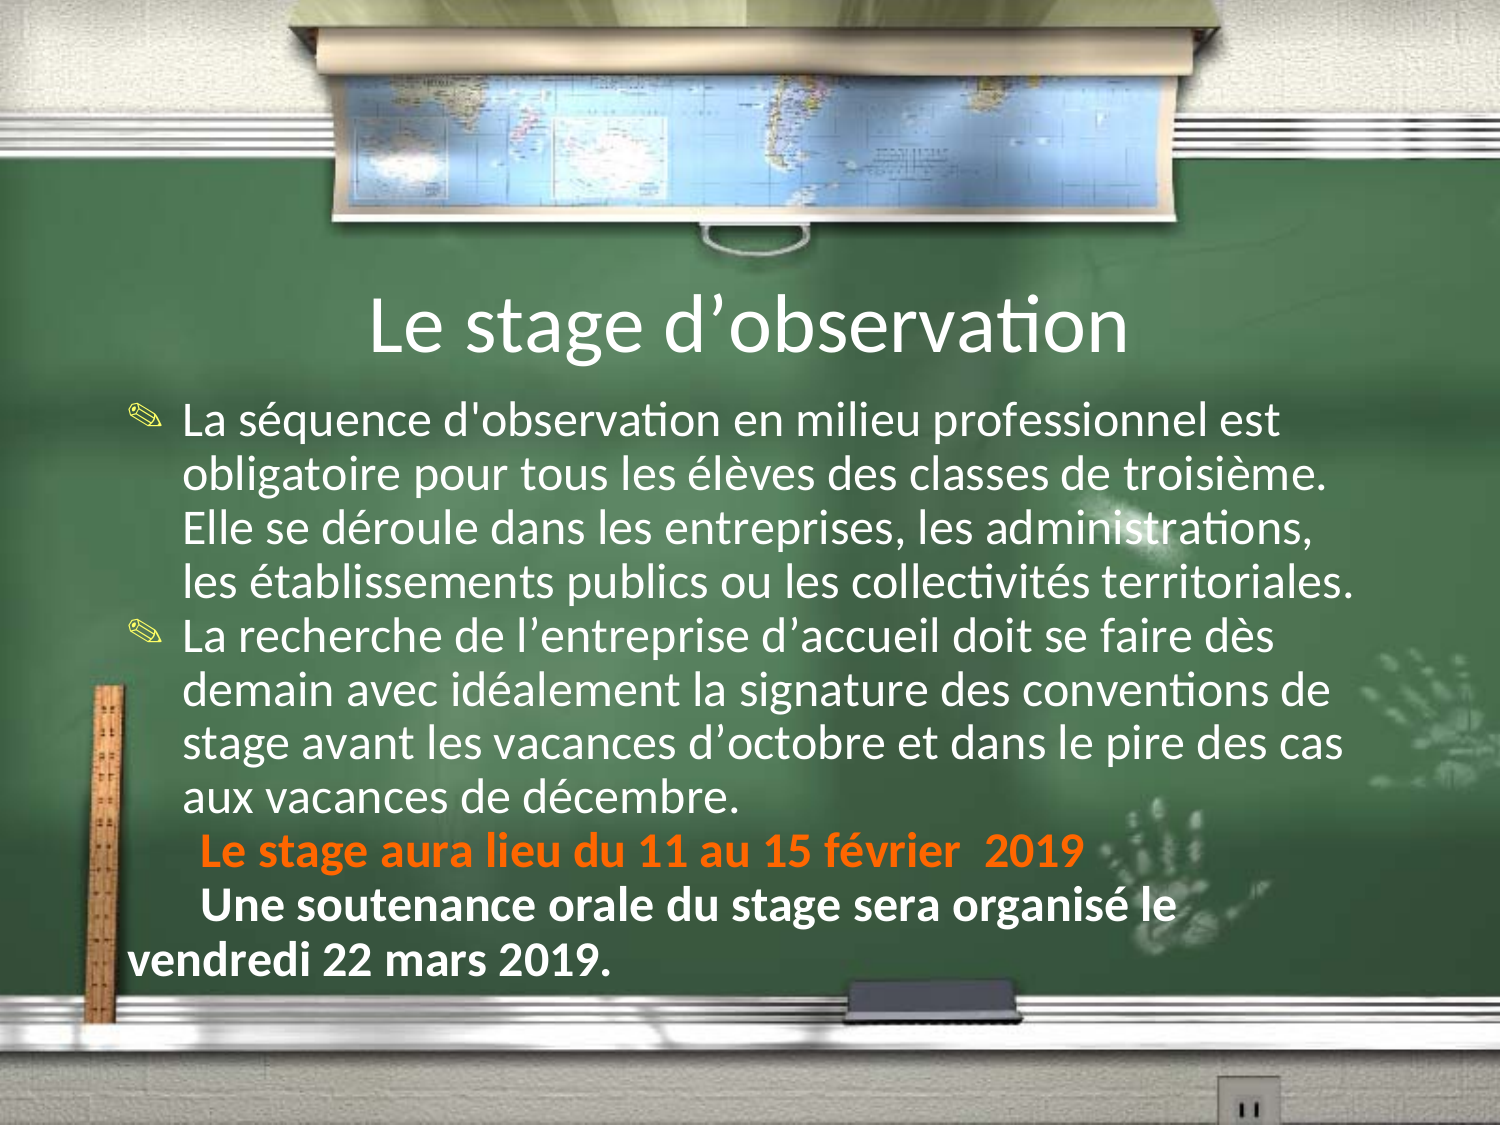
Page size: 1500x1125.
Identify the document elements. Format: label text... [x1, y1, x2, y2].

text_box La séquence d'observation en milieu professionnel est obligatoire pour tous les élèves des classes de troisième. Elle se déroule dans les entreprises, les administrations, les établissements publics ou les collectivités territoriales. La recherche de l’entreprise d’accueil doit se faire dès demain avec idéalement la signature des conventions de stage avant les vacances d’octobre et dans le pire des cas aux vacances de décembre. Le stage aura lieu du 11 au 15 février 2019 Une soutenance orale du stage sera organisé le vendredi 22 mars 2019. [112, 385, 1388, 961]
text_box Le stage d’observation [112, 224, 1388, 385]
picture [0, 0, 1500, 1125]
